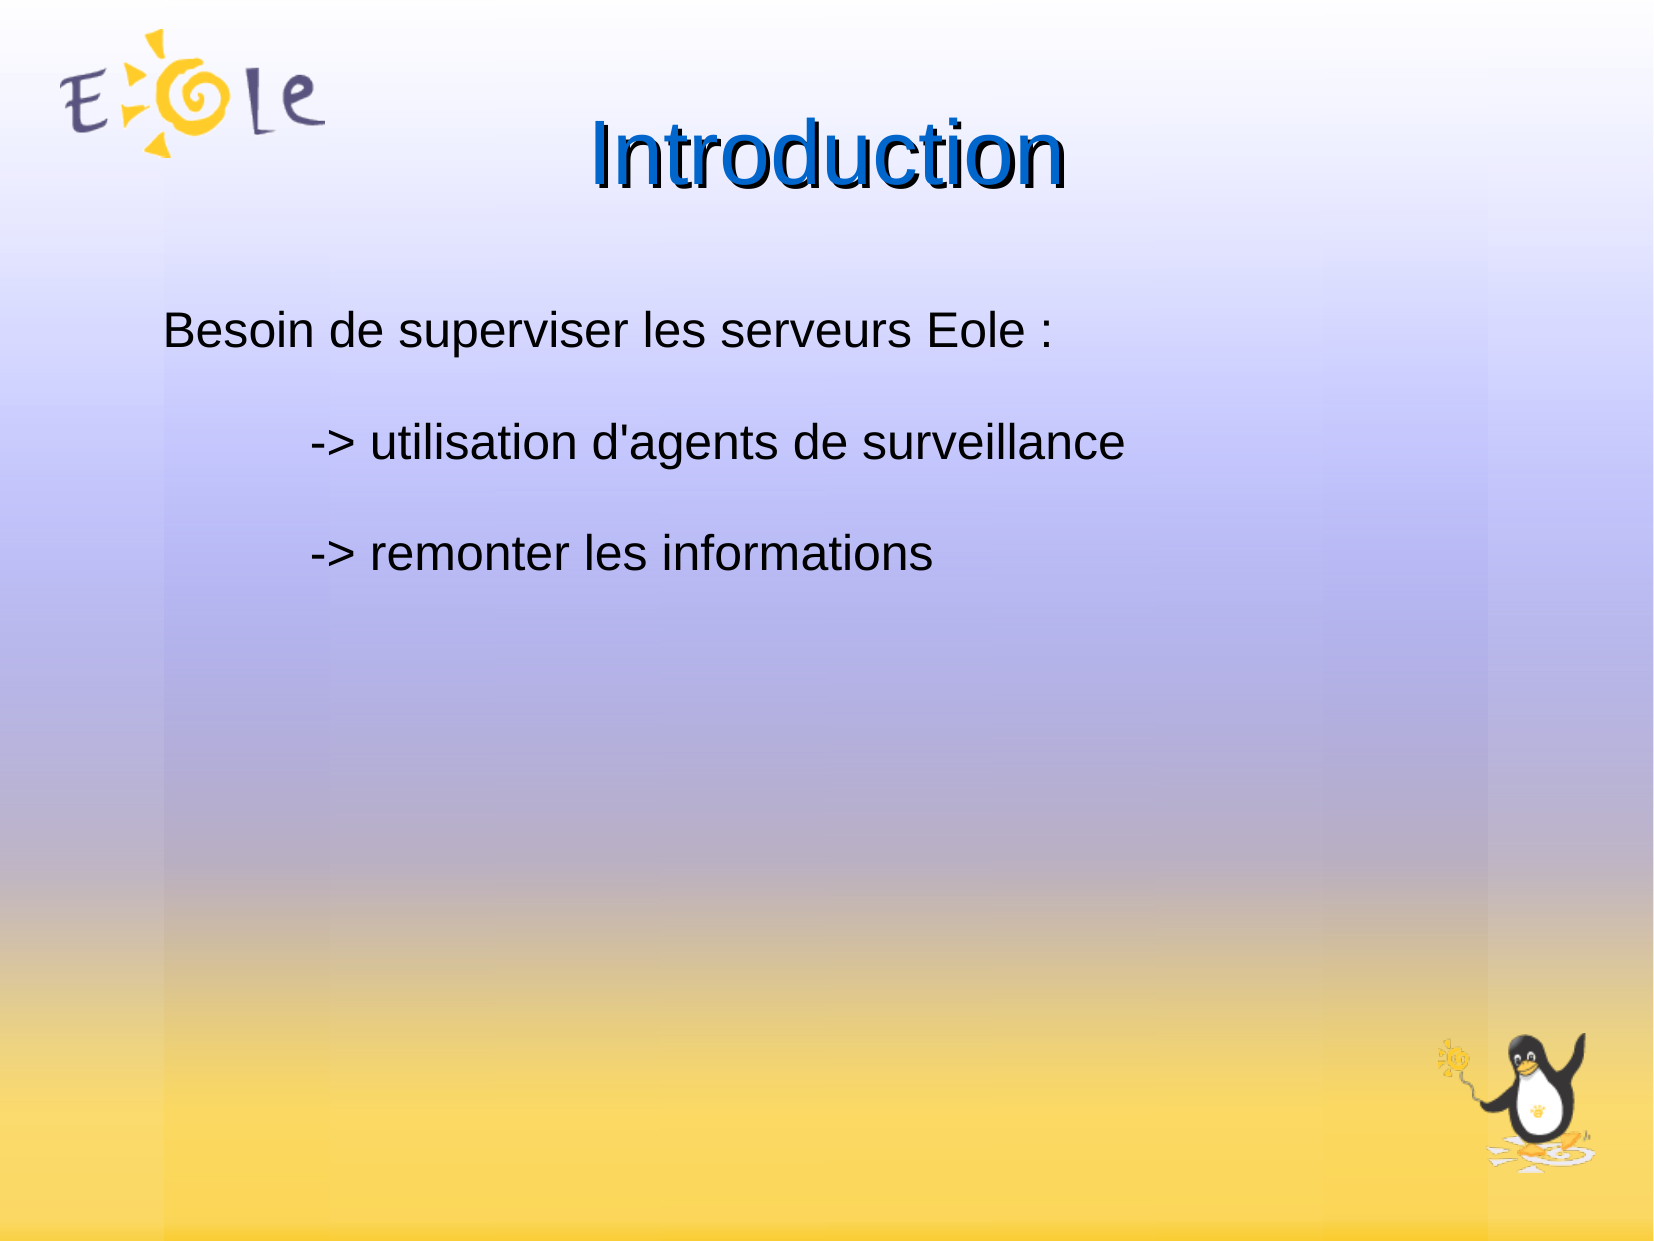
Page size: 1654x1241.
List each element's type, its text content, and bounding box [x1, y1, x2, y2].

title Introduction [82, 49, 1571, 257]
picture [0, 0, 1654, 1241]
text_box Besoin de superviser les serveurs Eole : -> utilisation d'agents de surveillance -> remonter les informations [147, 295, 1536, 975]
